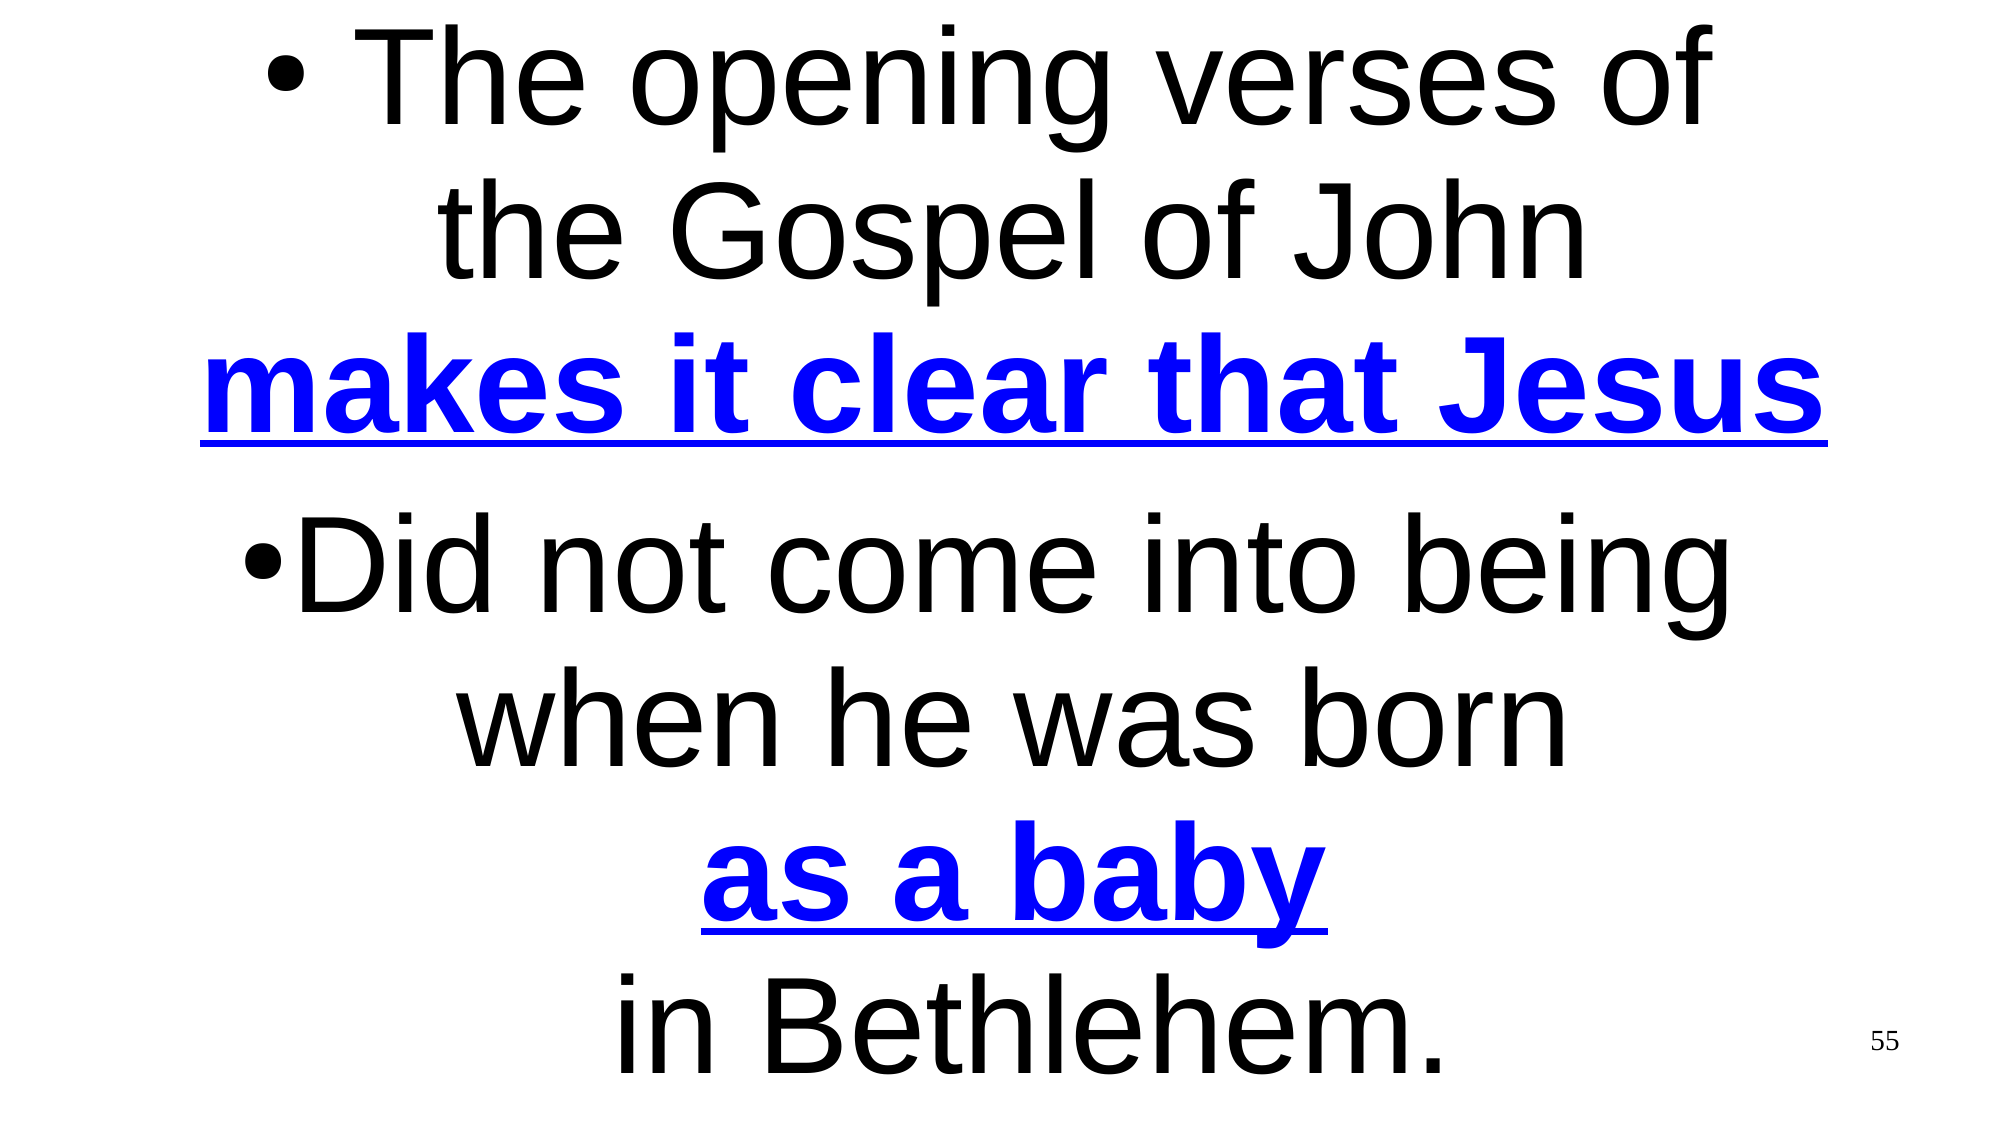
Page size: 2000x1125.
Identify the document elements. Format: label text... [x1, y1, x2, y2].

list The opening verses of the Gospel of John makes it clear that Jesus Did not come into being when he was born as a baby in Bethlehem. [0, 0, 1996, 1123]
